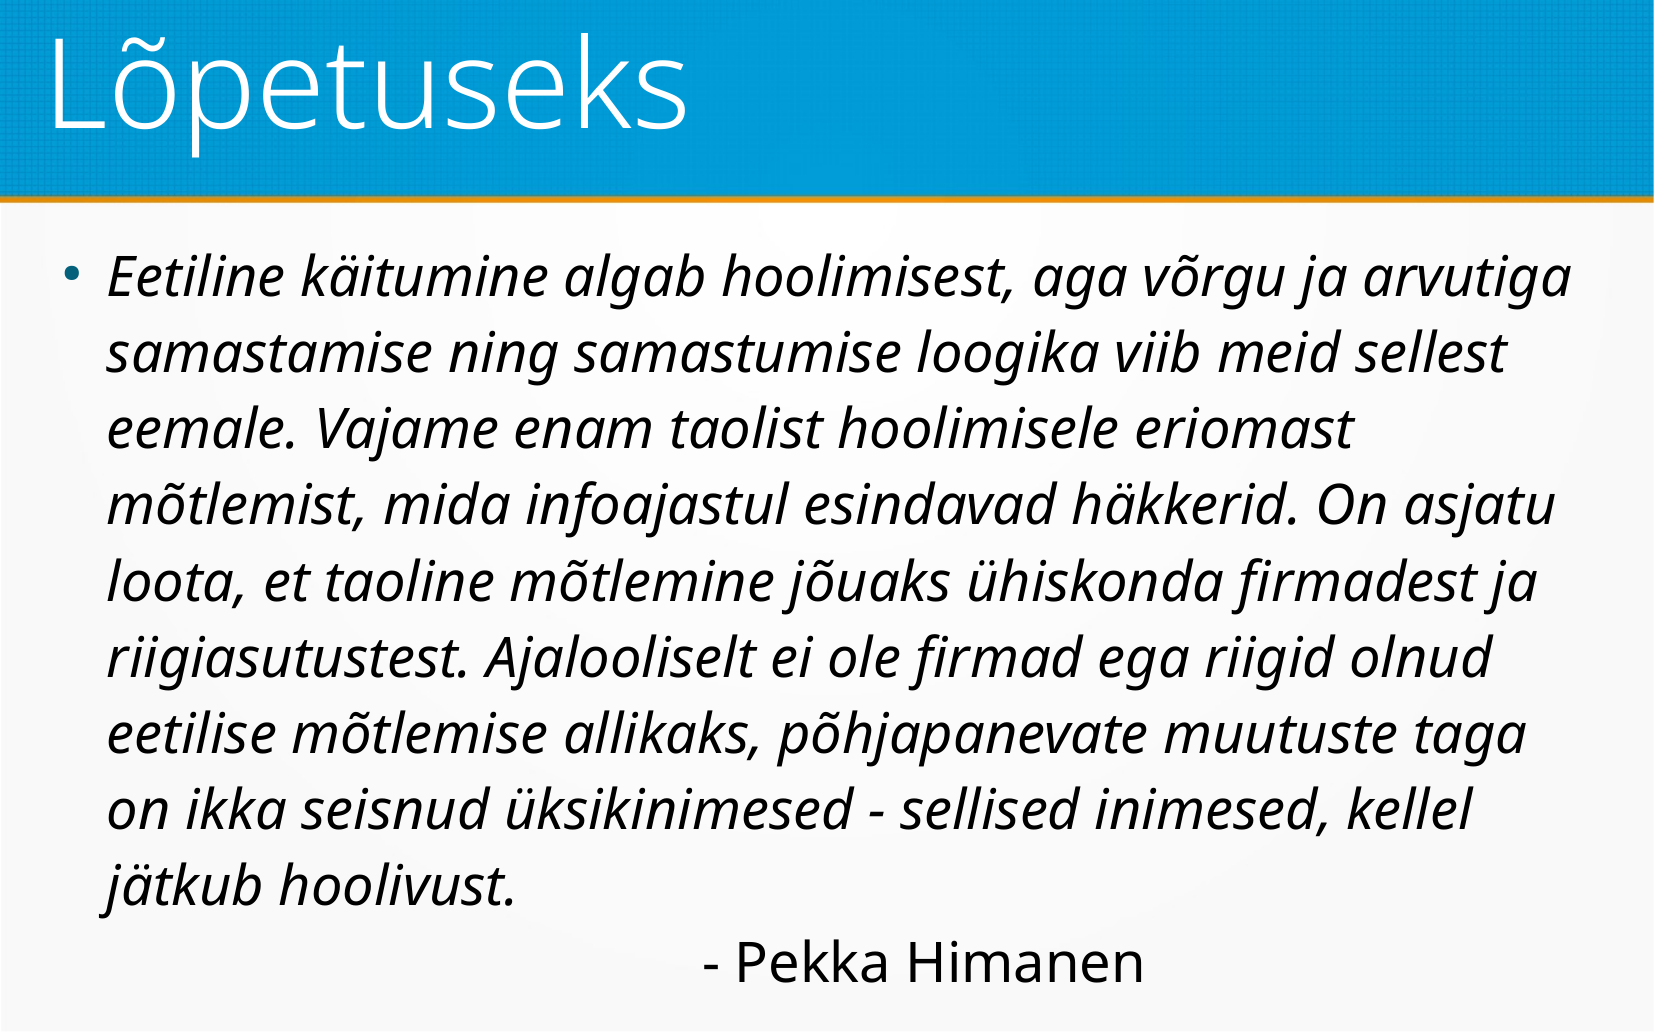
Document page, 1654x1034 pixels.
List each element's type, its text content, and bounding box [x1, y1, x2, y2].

picture [0, 195, 1654, 1034]
title Lõpetuseks [43, 0, 1619, 166]
list Eetiline käitumine algab hoolimisest, aga võrgu ja arvutiga samastamise ning samastumise loogika viib meid sellest eemale. Vajame enam taolist hoolimisele eriomast mõtlemist, mida infoajastul esindavad häkkerid. On asjatu loota, et taoline mõtlemine jõuaks ühiskonda firmadest ja riigiasutustest. Ajalooliselt ei ole firmad ega riigid olnud eetilise mõtlemise allikaks, põhjapanevate muutuste taga on ikka seisnud üksikinimesed - sellised inimesed, kellel jätkub hoolivust. - Pekka Himanen [47, 236, 1607, 1002]
